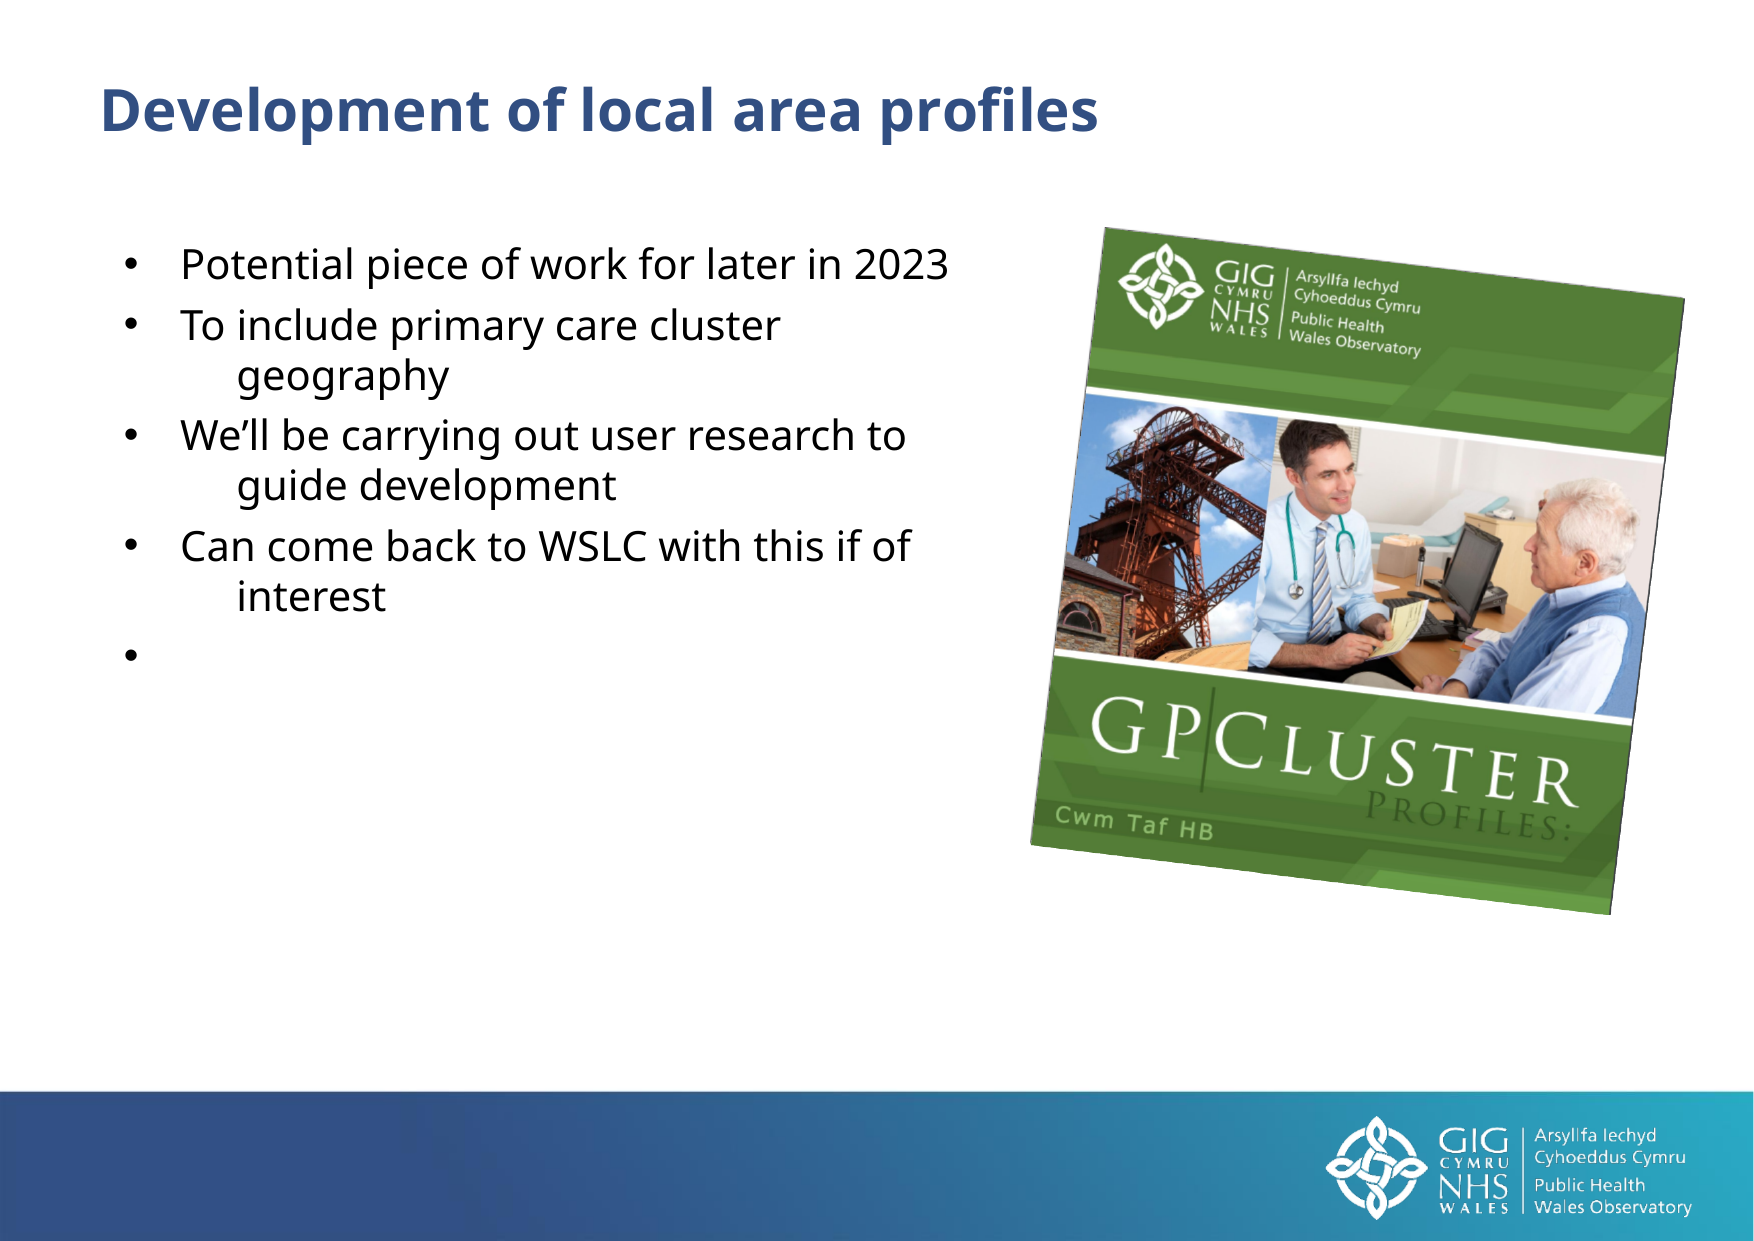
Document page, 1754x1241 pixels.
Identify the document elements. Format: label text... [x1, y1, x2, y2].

text_box Potential piece of work for later in 2023 To include primary care cluster geography We’ll be carrying out user research to guide development Can come back to WSLC with this if of interest [108, 230, 984, 680]
text_box Development of local area profiles [85, 65, 1267, 151]
picture [1030, 227, 1685, 915]
